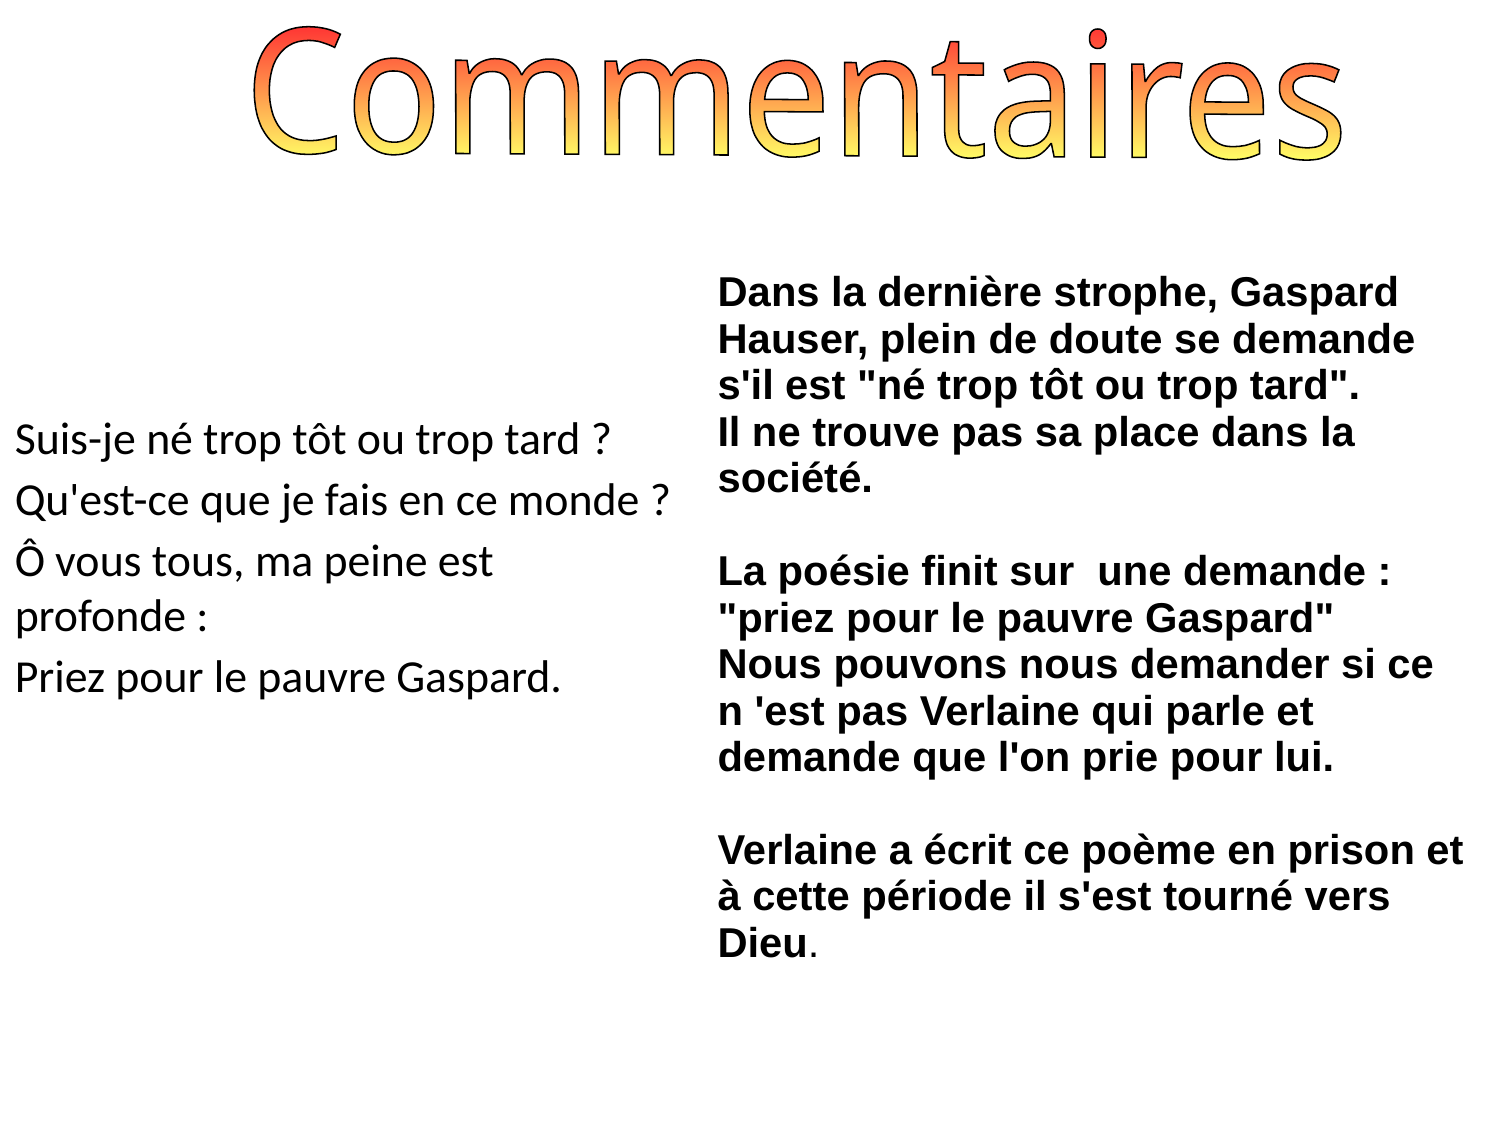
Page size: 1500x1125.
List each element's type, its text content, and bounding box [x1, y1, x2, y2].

text_box Dans la dernière strophe, Gaspard Hauser, plein de doute se demande s'il est "né trop tôt ou trop tard". Il ne trouve pas sa place dans la société. La poésie finit sur une demande : "priez pour le pauvre Gaspard" Nous pouvons nous demander si ce n 'est pas Verlaine qui parle et demande que l'on prie pour lui. Verlaine a écrit ce poème en prison et à cette période il s'est tourné vers Dieu. [702, 261, 1489, 1040]
text_box Commentaires [1089, 28, 1106, 43]
text_box Commentaires [1131, 62, 1182, 158]
text_box Commentaires [1279, 63, 1341, 161]
text_box Commentaires [354, 58, 434, 155]
text_box Commentaires [254, 47, 337, 155]
text_box Commentaires [605, 59, 729, 156]
text_box Commentaires [749, 60, 823, 158]
text_box Commentaires [1090, 63, 1105, 158]
text_box Commentaires [280, 26, 338, 34]
text_box Commentaires [455, 58, 579, 155]
text_box Commentaires [932, 41, 985, 159]
text_box Commentaires [1190, 62, 1264, 160]
list Suis-je né trop tôt ou trop tard ? Qu'est-ce que je fais en ce monde ? Ô vous tous, ma peine est profonde : Priez pour le pauvre Gaspard. [0, 401, 709, 650]
text_box Commentaires [844, 61, 918, 157]
text_box Commentaires [994, 62, 1065, 159]
